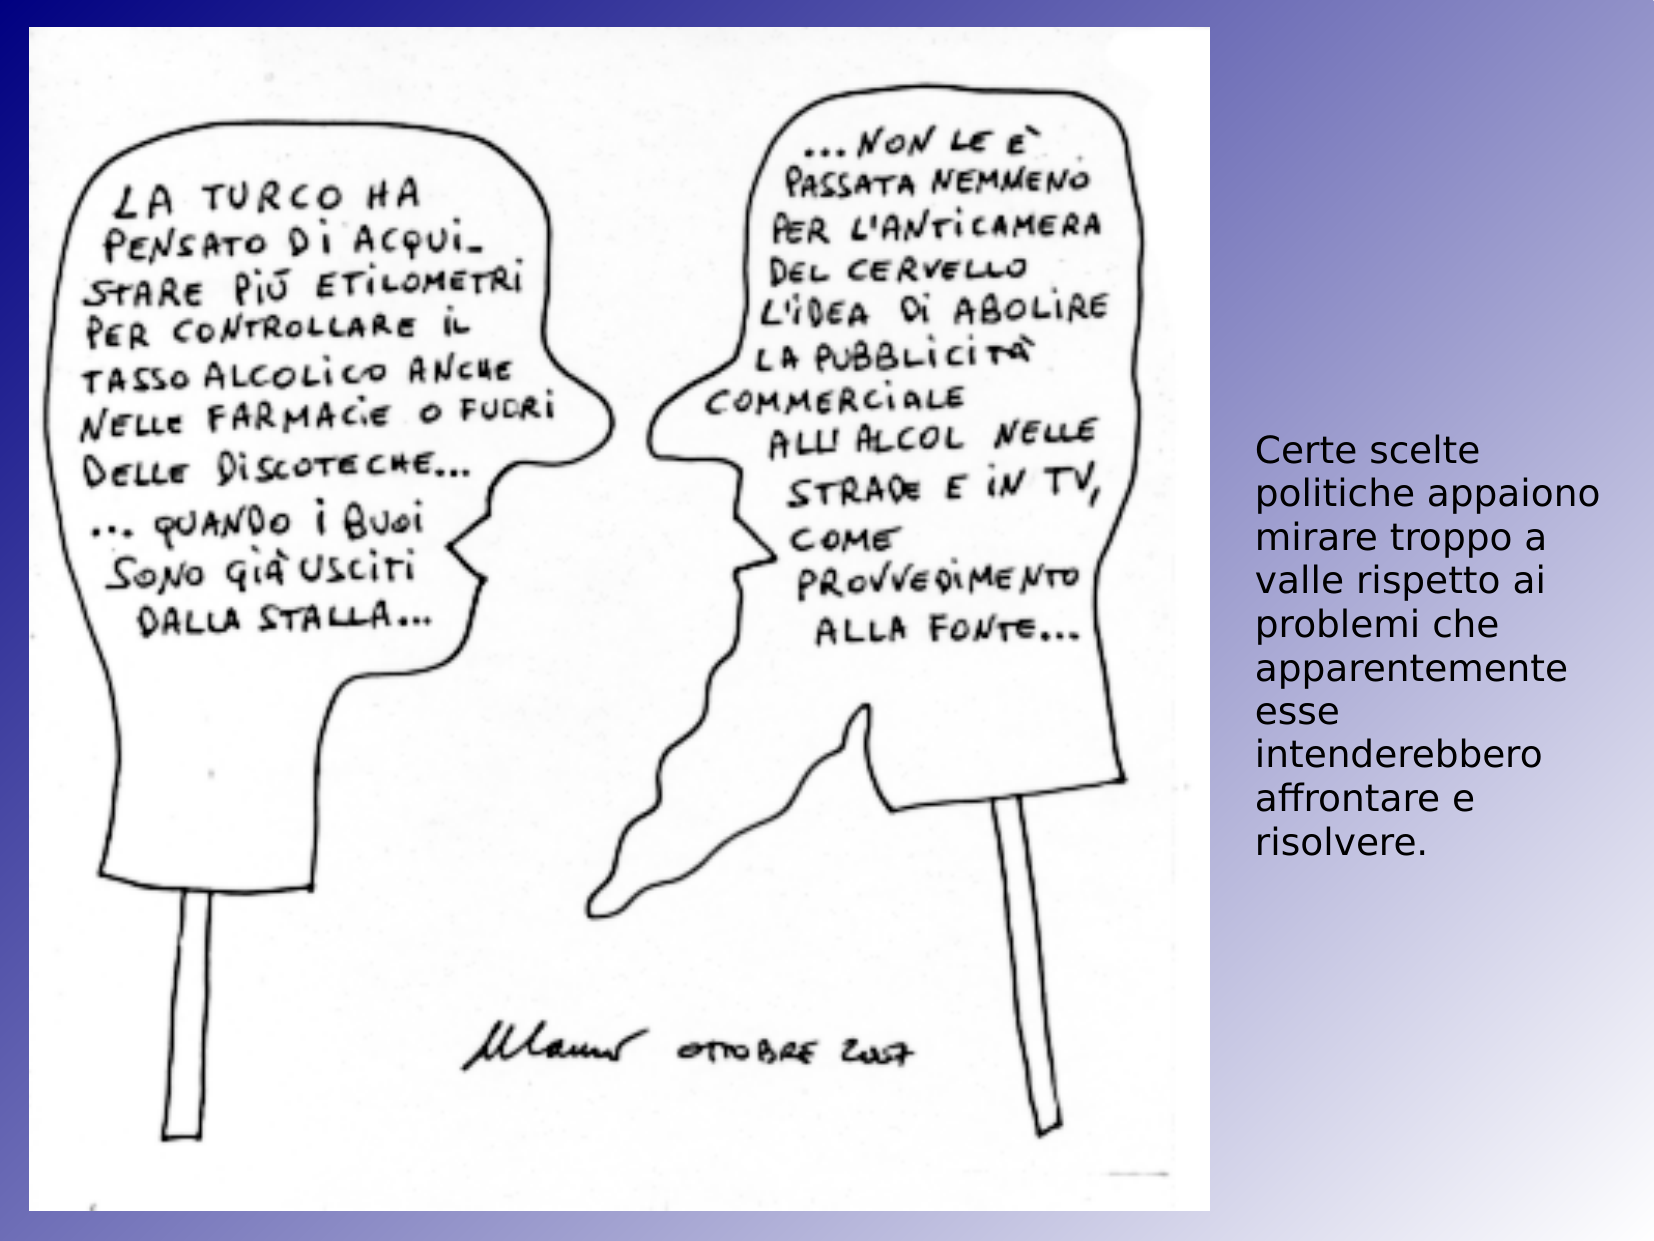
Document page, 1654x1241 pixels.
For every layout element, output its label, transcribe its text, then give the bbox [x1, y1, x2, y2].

text_box Certe scelte politiche appaiono mirare troppo a valle rispetto ai problemi che apparentemente esse intenderebbero affrontare e risolvere. [1240, 29, 1625, 1211]
picture [29, 27, 1210, 1211]
